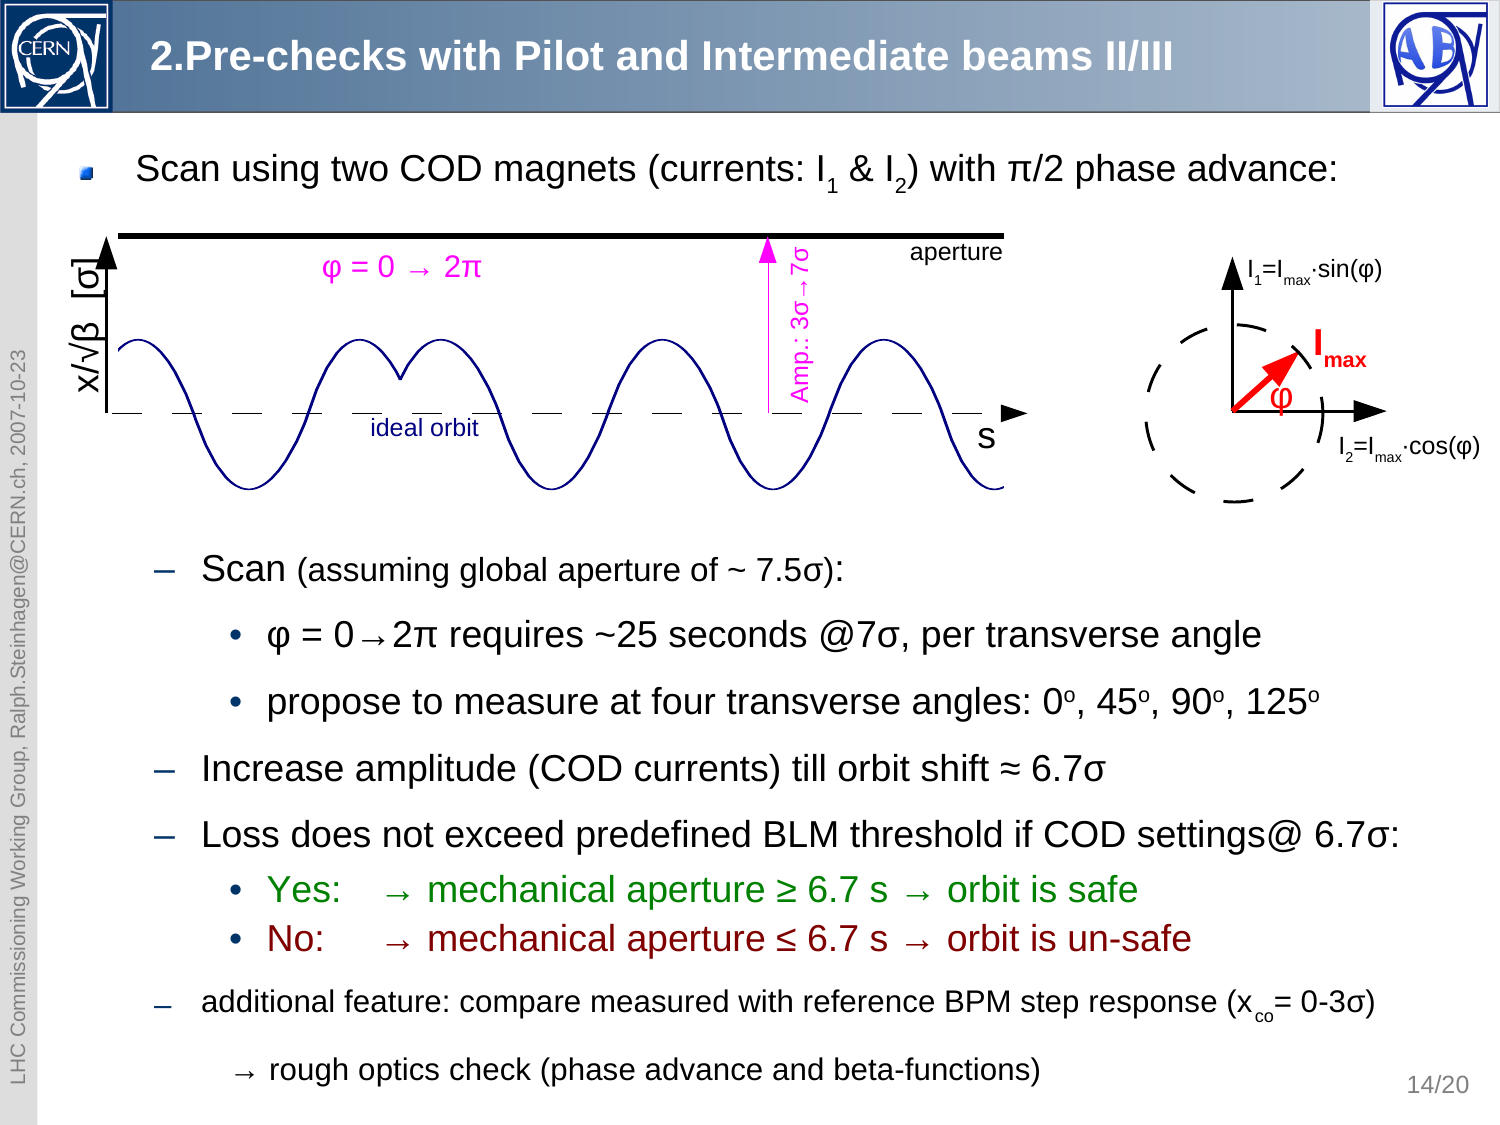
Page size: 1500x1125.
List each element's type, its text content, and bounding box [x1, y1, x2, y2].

text_box φ [1254, 367, 1309, 425]
text_box I1=Imax∙sin(φ) [1232, 247, 1399, 297]
text_box I2=Imax∙cos(φ) [1323, 423, 1500, 473]
text_box aperture [895, 230, 1059, 285]
picture [0, 0, 113, 113]
text_box Imax [1298, 314, 1382, 380]
text_box φ = 0 → 2π [307, 242, 520, 292]
list Scan using two COD magnets (currents: I1 & I2) with π/2 phase advance: Scan (assuming global aperture of ~ 7.5σ): φ = 0→2π requires ~25 seconds @7σ, per transverse angle propose to measure at four transverse angles: 0o, 45o, 90o, 125o Increase amplitude (COD currents) till orbit shift ≈ 6.7σ Loss does not exceed predefined BLM threshold if COD settings@ 6.7σ: Yes: → mechanical aperture ≥ 6.7 s → orbit is safe No: → mechanical aperture ≤ 6.7 s → orbit is un-safe additional feature: compare measured with reference BPM step response (xco= 0-3σ) → rough optics check (phase advance and beta-functions) [79, 147, 1430, 1087]
text_box ideal orbit [355, 406, 508, 449]
text_box [118, 338, 1004, 491]
title 2.Pre-checks with Pilot and Intermediate beams II/III [150, 0, 1201, 113]
picture [1382, 1, 1489, 108]
text_box Imax [1298, 356, 1307, 367]
text_box s [962, 407, 1034, 465]
